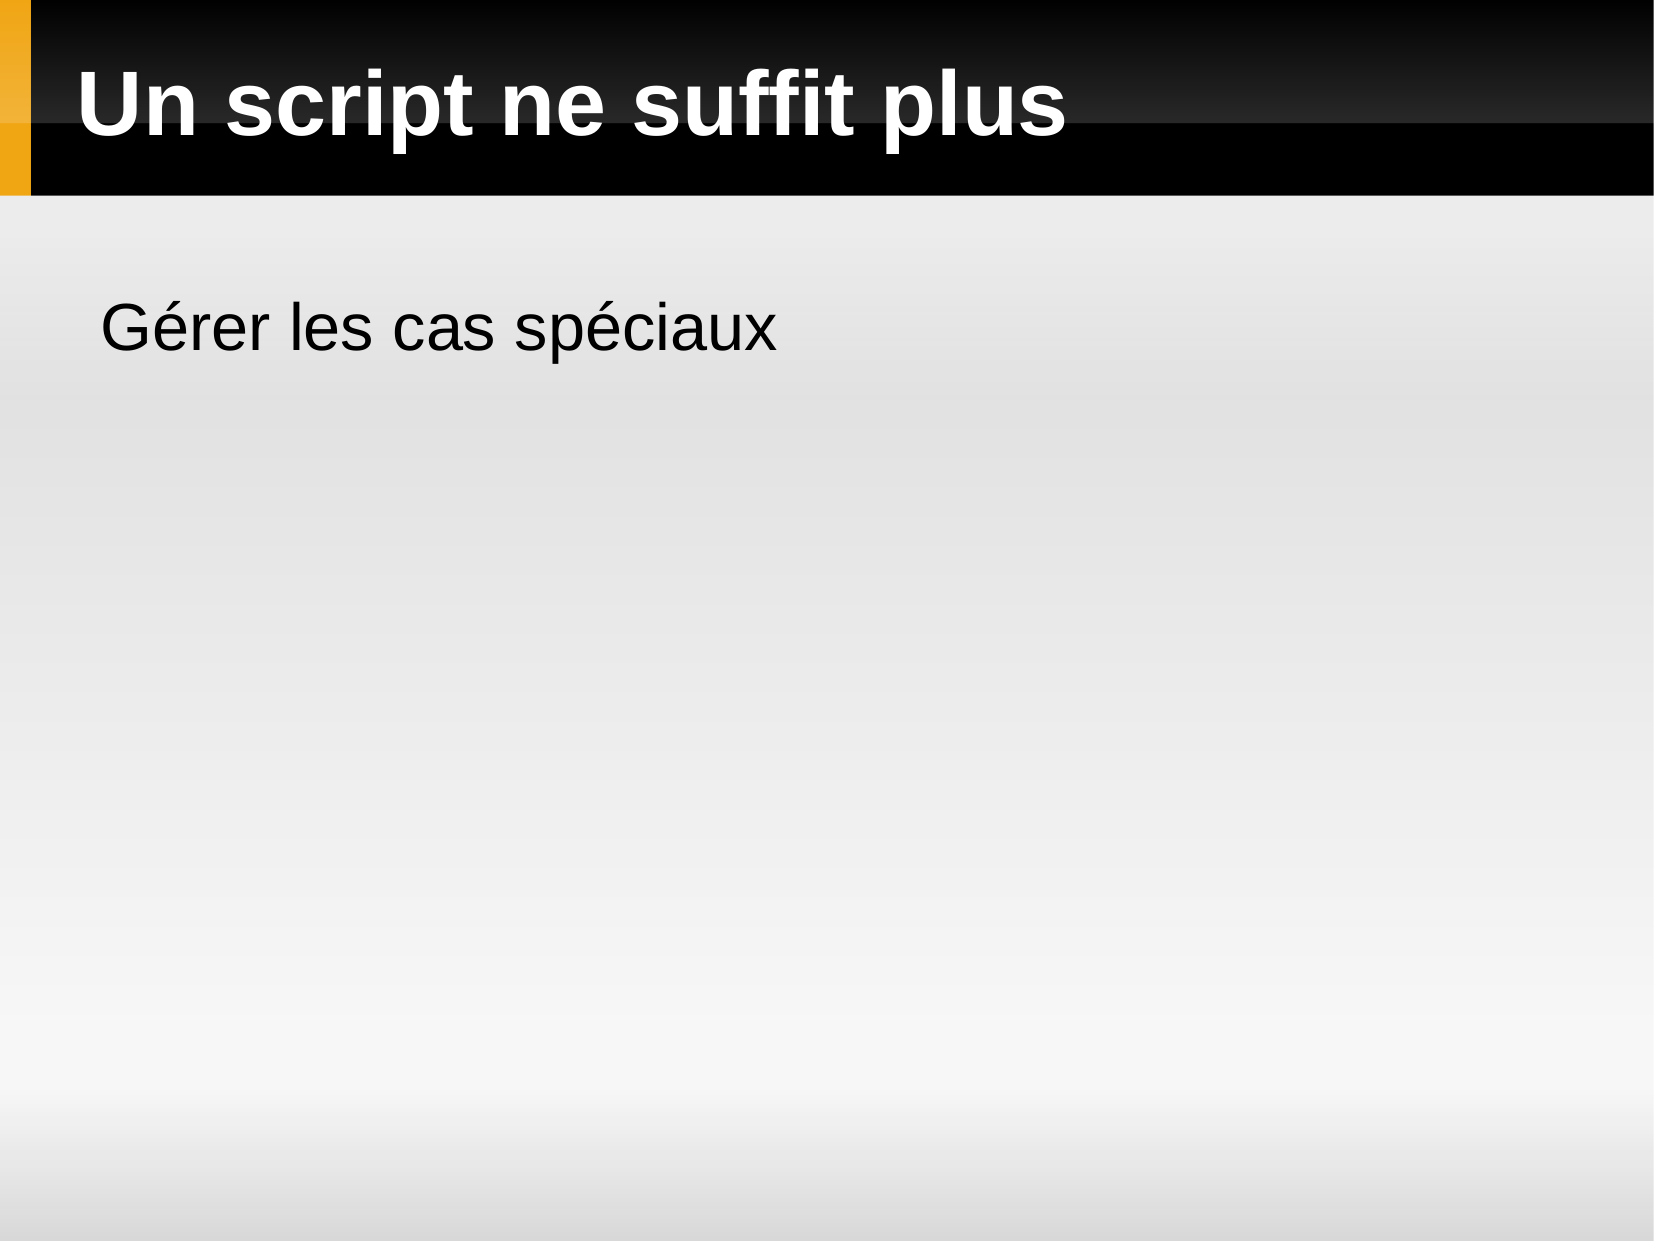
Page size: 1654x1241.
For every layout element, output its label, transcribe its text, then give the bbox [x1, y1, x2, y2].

list Gérer les cas spéciaux [82, 290, 1571, 1094]
picture [0, 0, 1654, 1241]
title Un script ne suffit plus [76, 7, 1565, 200]
